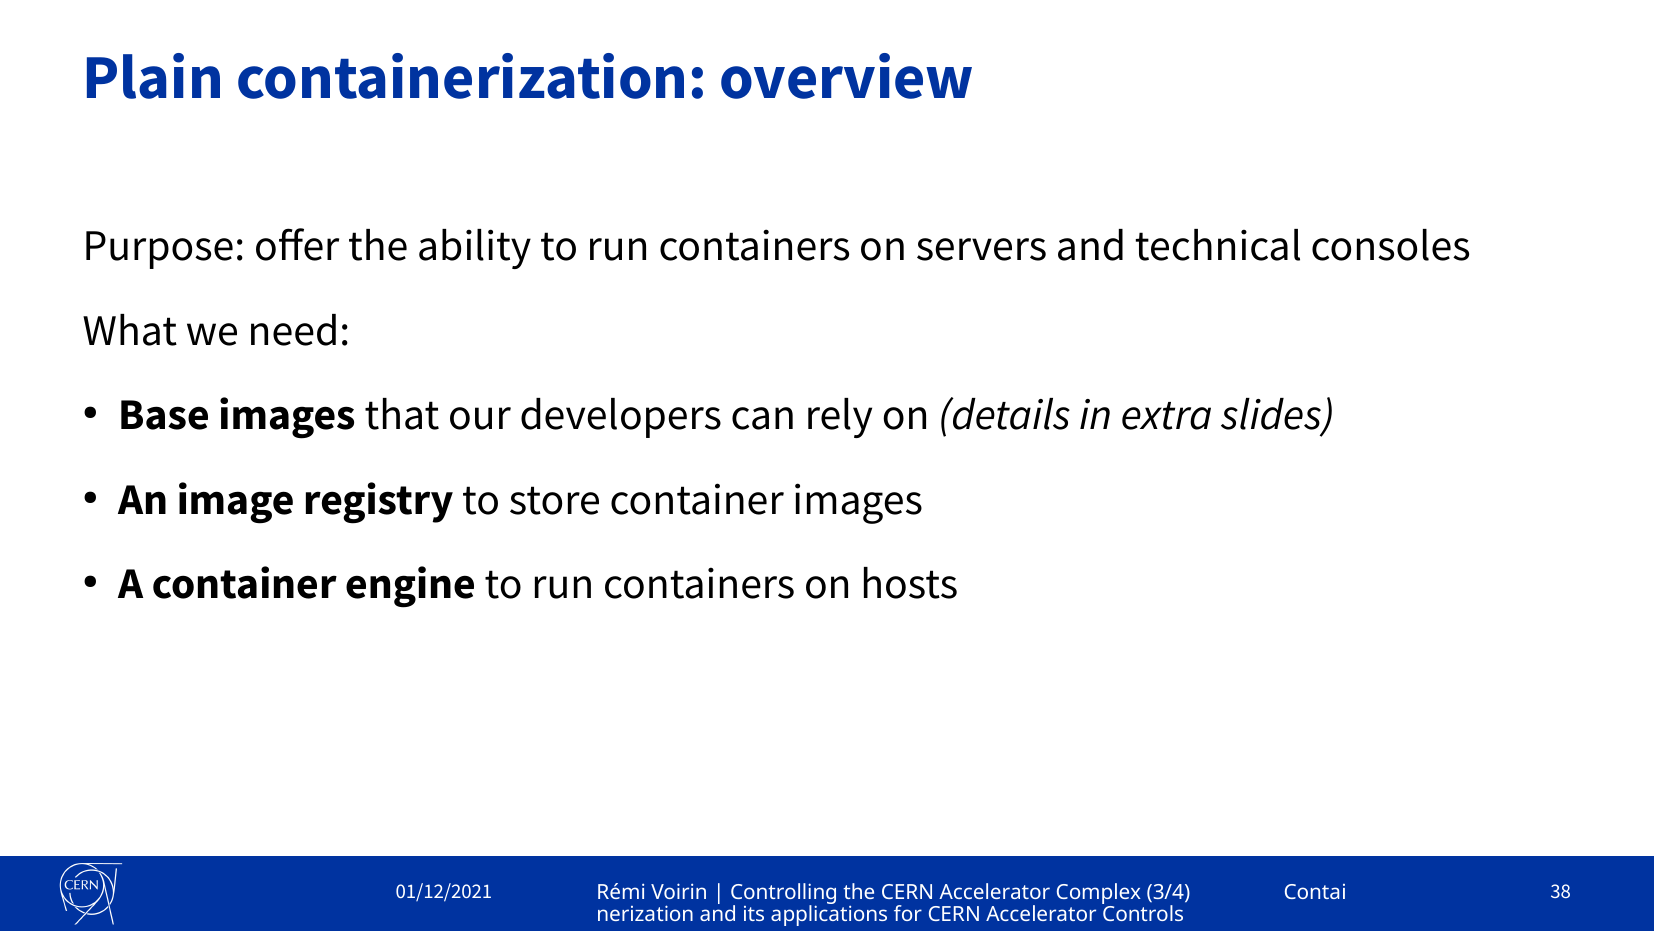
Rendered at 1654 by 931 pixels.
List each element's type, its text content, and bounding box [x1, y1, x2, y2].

list Purpose: offer the ability to run containers on servers and technical consoles What we need: Base images that our developers can rely on (details in extra slides) An image registry to store container images A container engine to run containers on hosts [82, 217, 1536, 758]
title Plain containerization: overview [82, 37, 1571, 193]
picture [56, 859, 127, 928]
